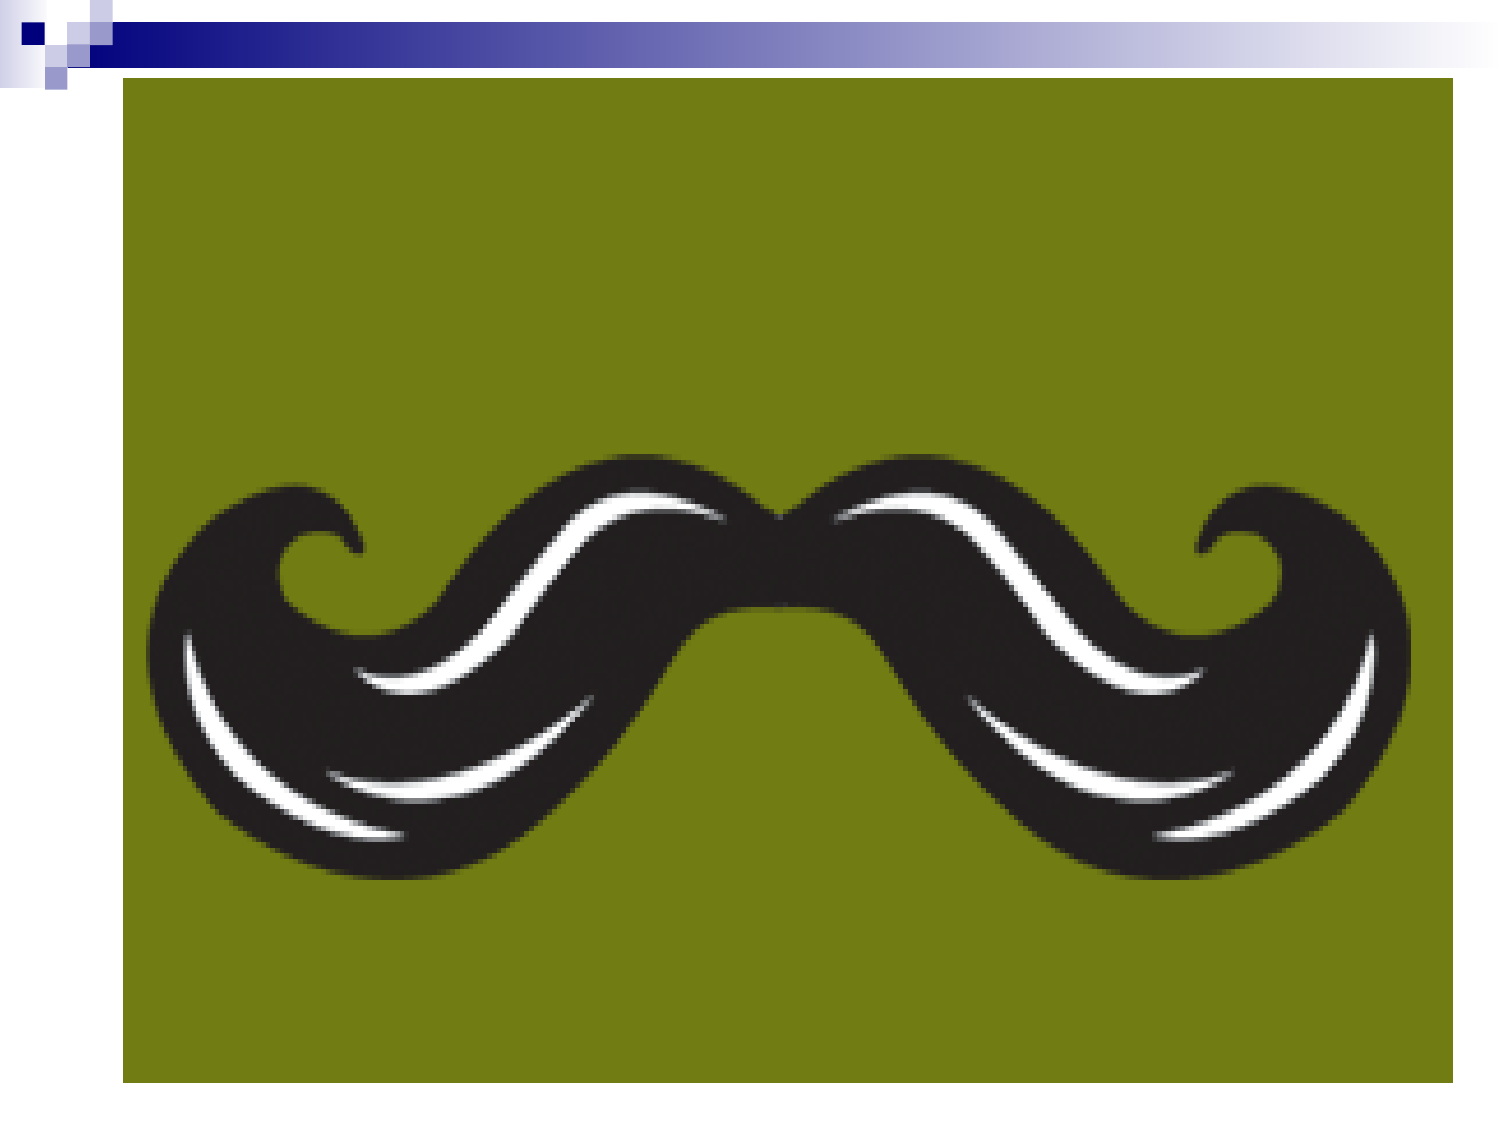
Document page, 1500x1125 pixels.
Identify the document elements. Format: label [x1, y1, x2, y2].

picture [123, 78, 1453, 1083]
